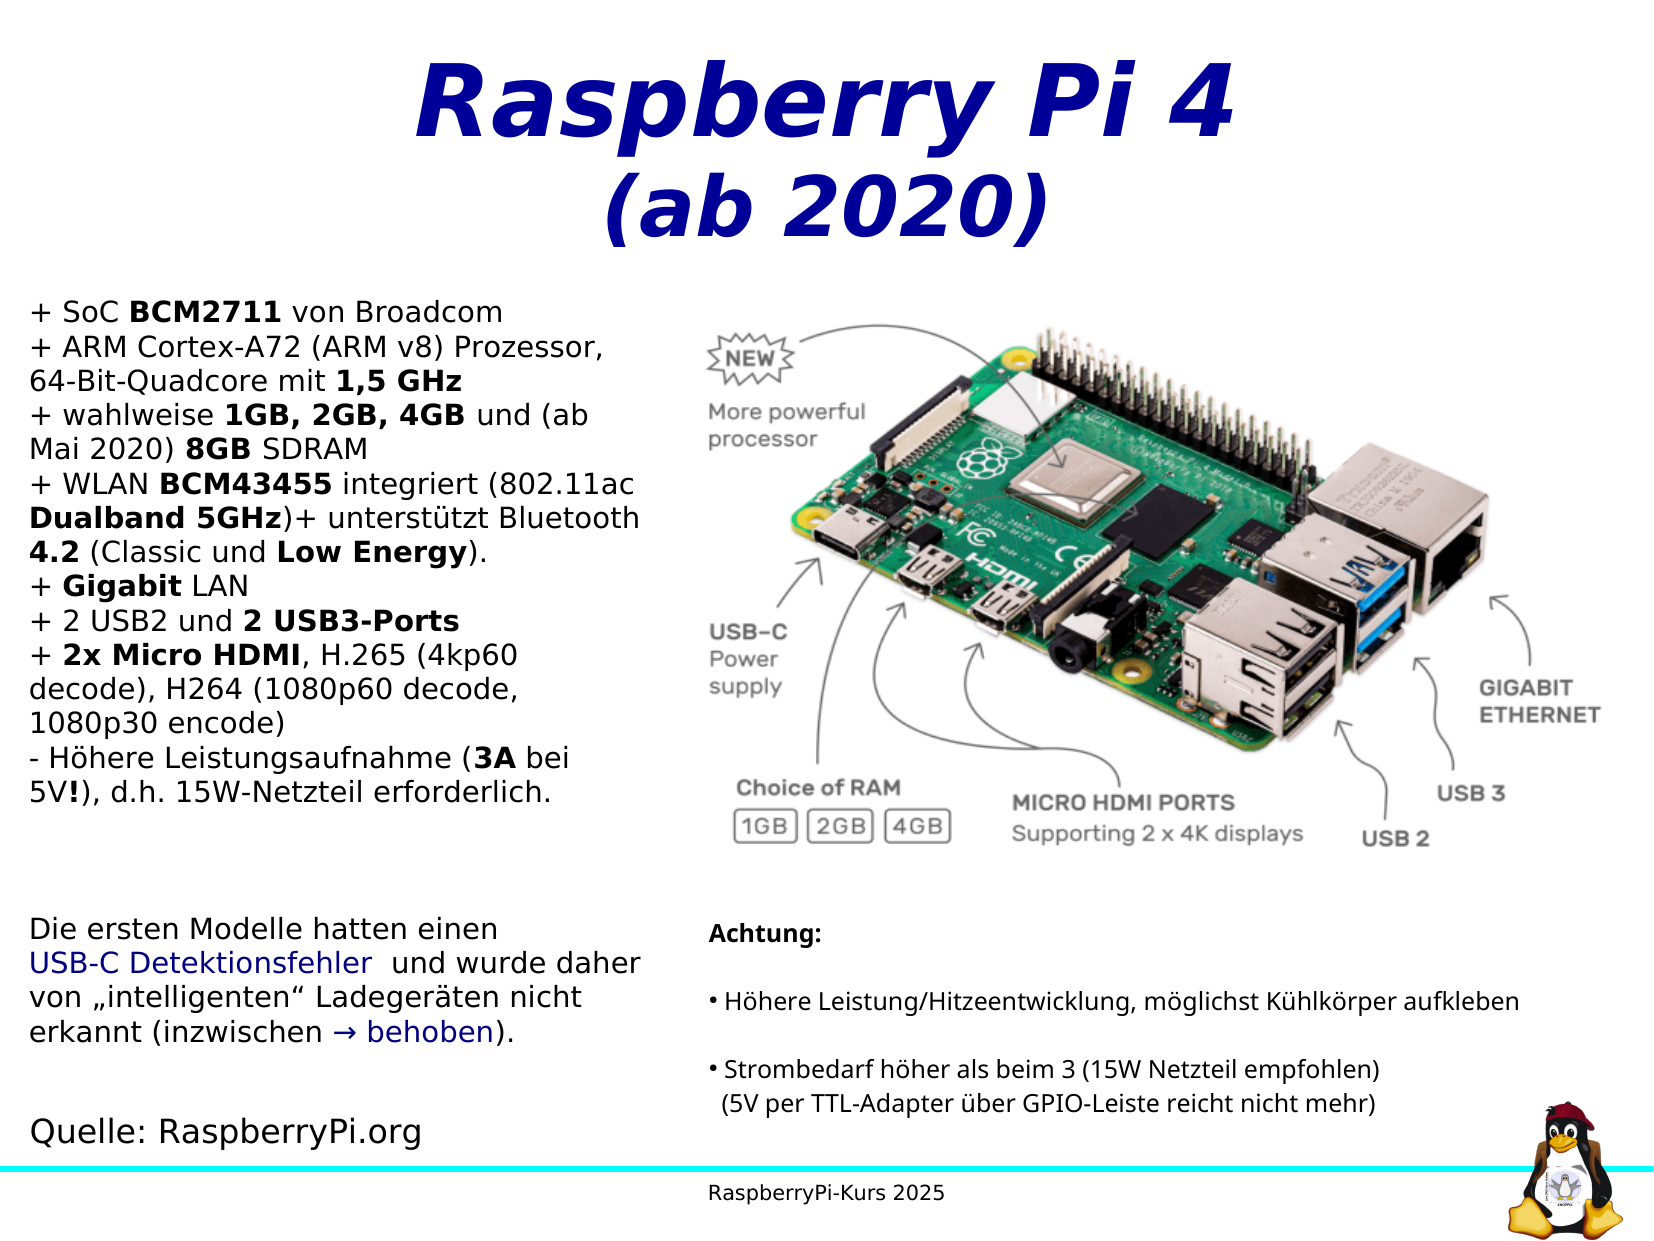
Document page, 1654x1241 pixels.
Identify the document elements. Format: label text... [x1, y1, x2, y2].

list + SoC BCM2711 von Broadcom + ARM Cortex-A72 (ARM v8) Prozessor, 64-Bit-Quadcore mit 1,5 GHz + wahlweise 1GB, 2GB, 4GB und (ab Mai 2020) 8GB SDRAM + WLAN BCM43455 integriert (802.11ac Dualband 5GHz)+ unterstützt Bluetooth 4.2 (Classic und Low Energy). + Gigabit LAN + 2 USB2 und 2 USB3-Ports + 2x Micro HDMI, H.265 (4kp60 decode), H264 (1080p60 decode, 1080p30 encode) - Höhere Leistungsaufnahme (3A bei 5V!), d.h. 15W-Netzteil erforderlich. Die ersten Modelle hatten einen USB-C Detektionsfehler und wurde daher von „intelligenten“ Ladegeräten nicht erkannt (inzwischen → behoben). [28, 295, 650, 1052]
picture [649, 311, 1654, 857]
text_box Achtung: Höhere Leistung/Hitzeentwicklung, möglichst Kühlkörper aufkleben Strombedarf höher als beim 3 (15W Netzteil empfohlen) (5V per TTL-Adapter über GPIO-Leiste reicht nicht mehr) [708, 915, 1595, 1120]
picture [1505, 1100, 1625, 1241]
title Raspberry Pi 4 (ab 2020) [121, 33, 1534, 267]
text_box Quelle: RaspberryPi.org [29, 1113, 473, 1152]
